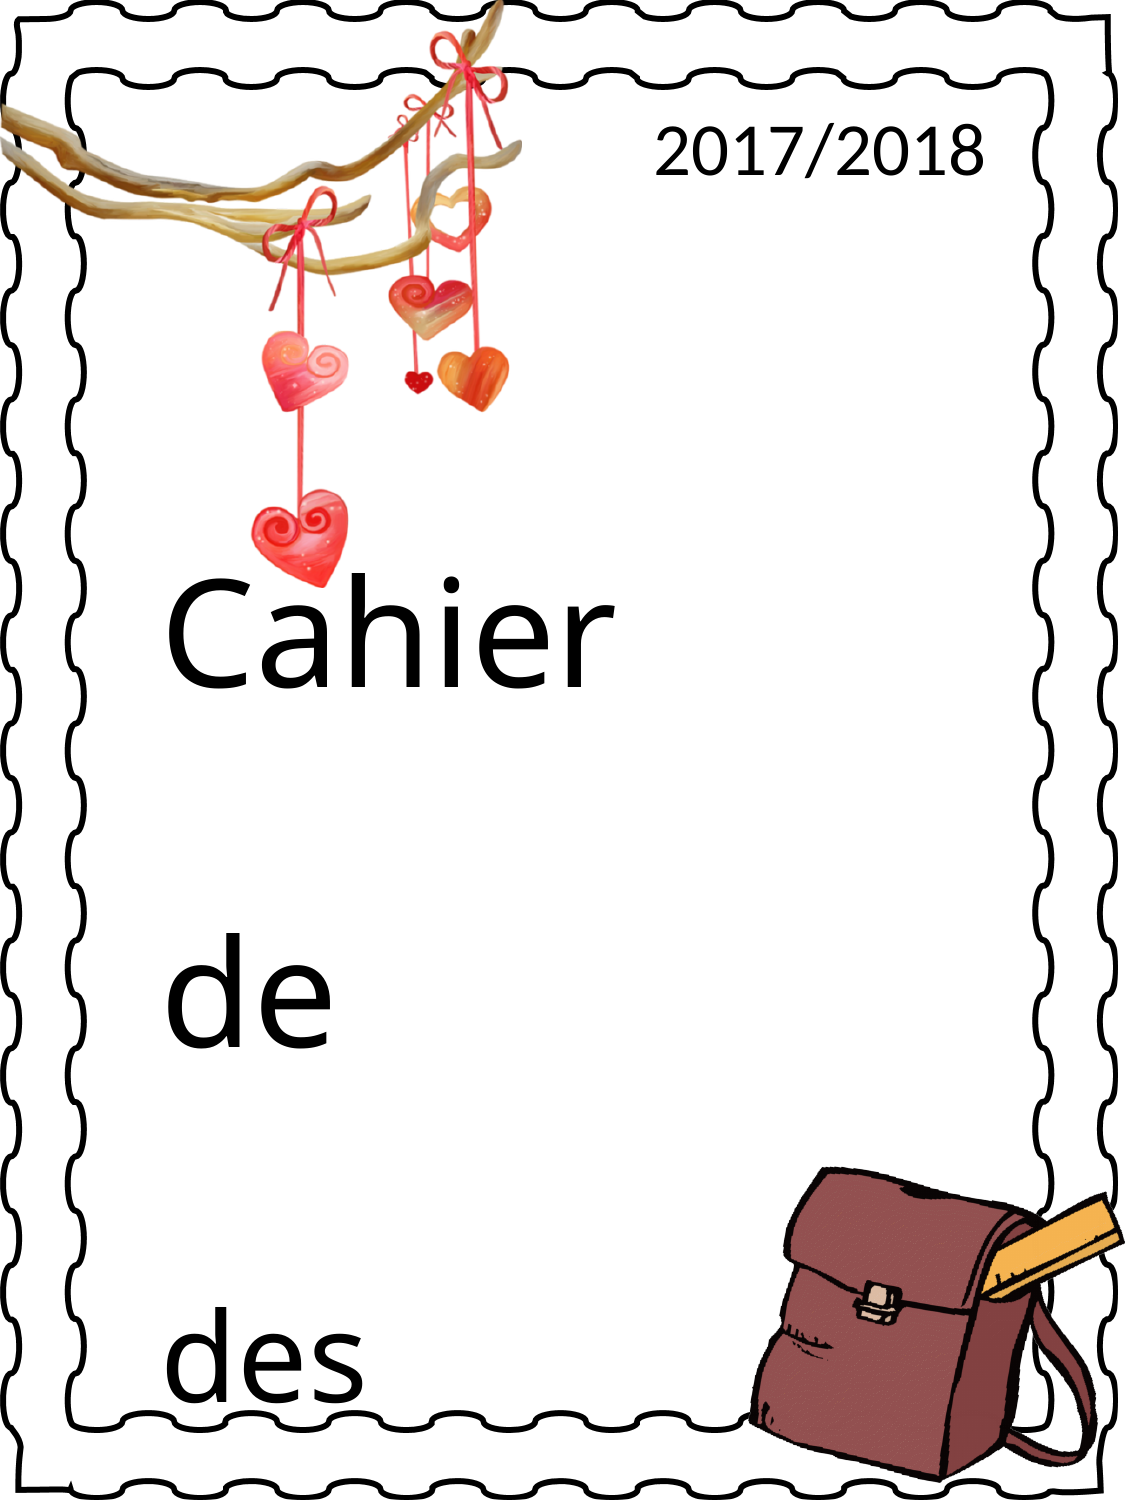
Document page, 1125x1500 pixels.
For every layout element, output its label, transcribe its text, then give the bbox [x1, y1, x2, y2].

text_box 2017/2018 [639, 93, 1002, 198]
text_box Cahier de Kifs des CE1 [146, 530, 669, 1435]
picture [0, 0, 1125, 1500]
